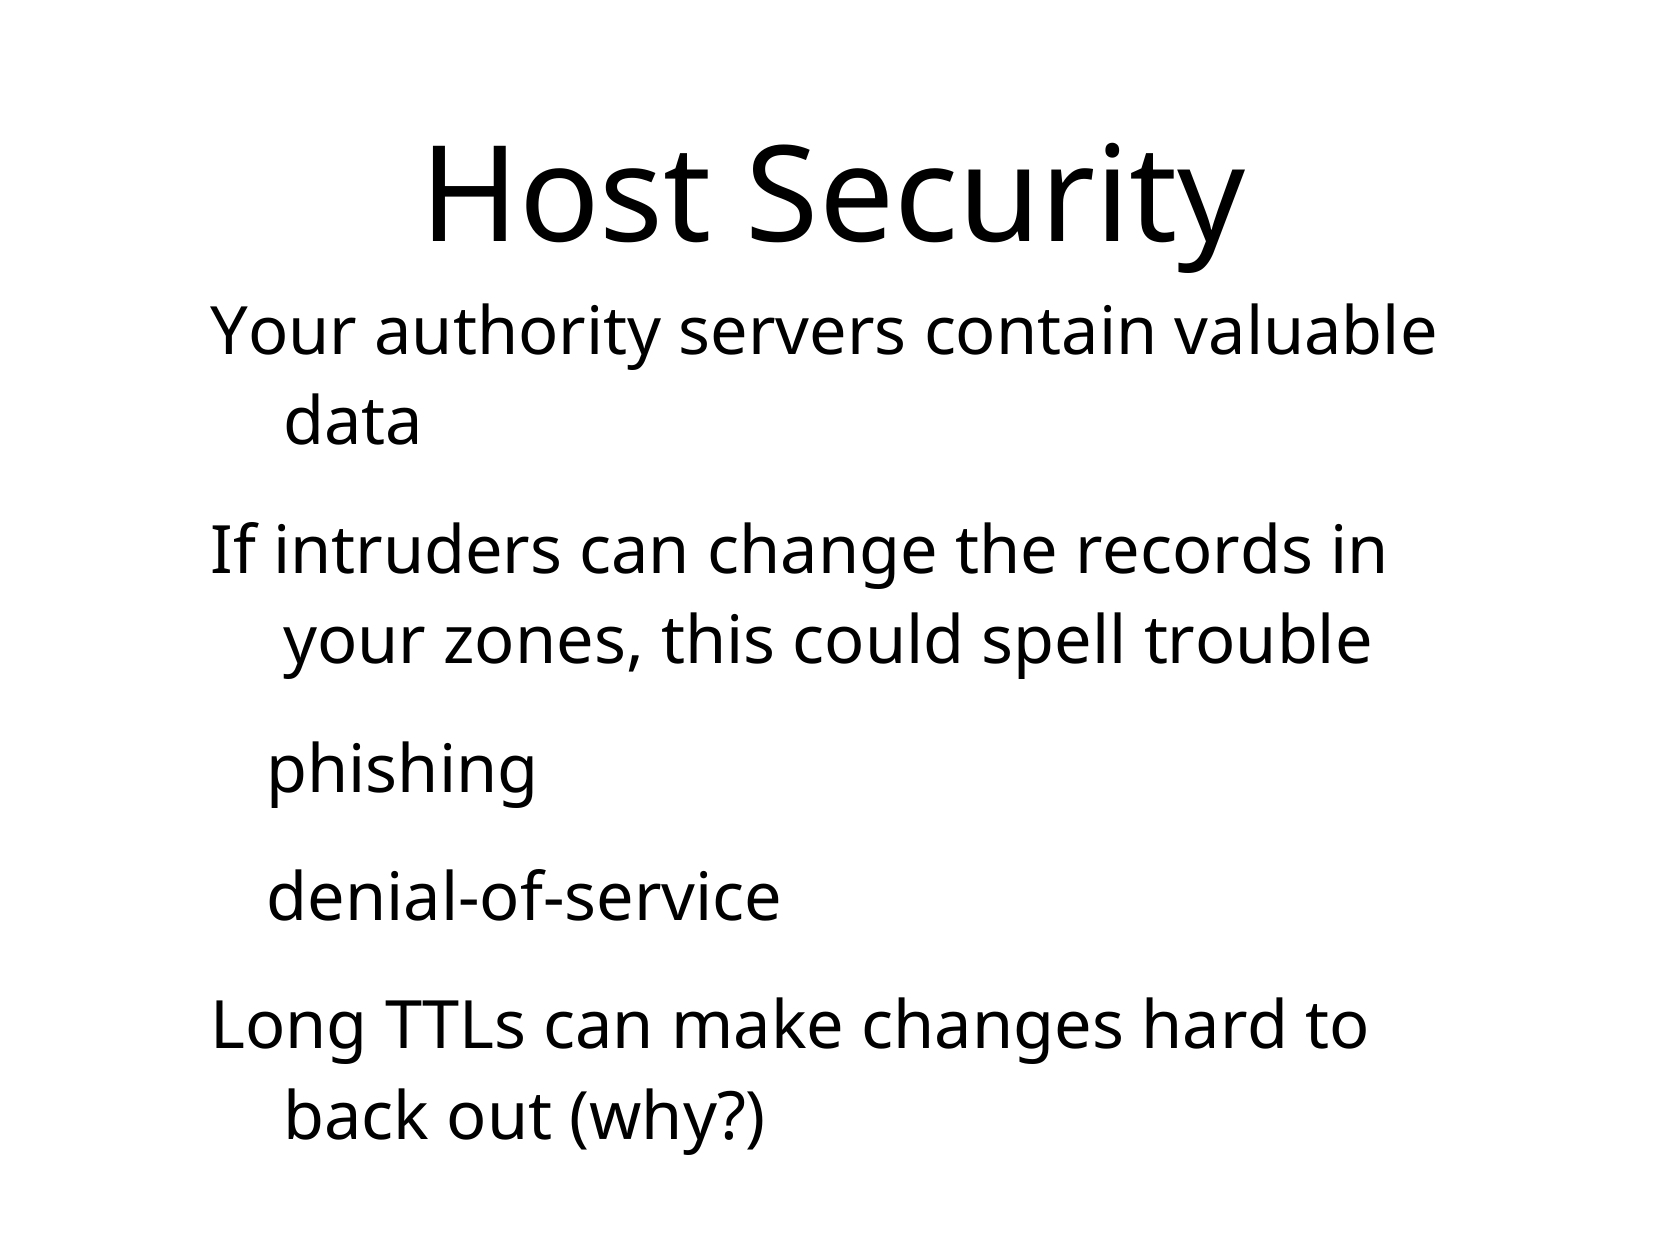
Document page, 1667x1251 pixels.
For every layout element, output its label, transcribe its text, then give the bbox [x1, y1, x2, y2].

title Host Security [162, 33, 1505, 319]
list Your authority servers contain valuable data If intruders can change the records in your zones, this could spell trouble phishing denial-of-service Long TTLs can make changes hard to back out (why?) [162, 319, 1505, 1122]
